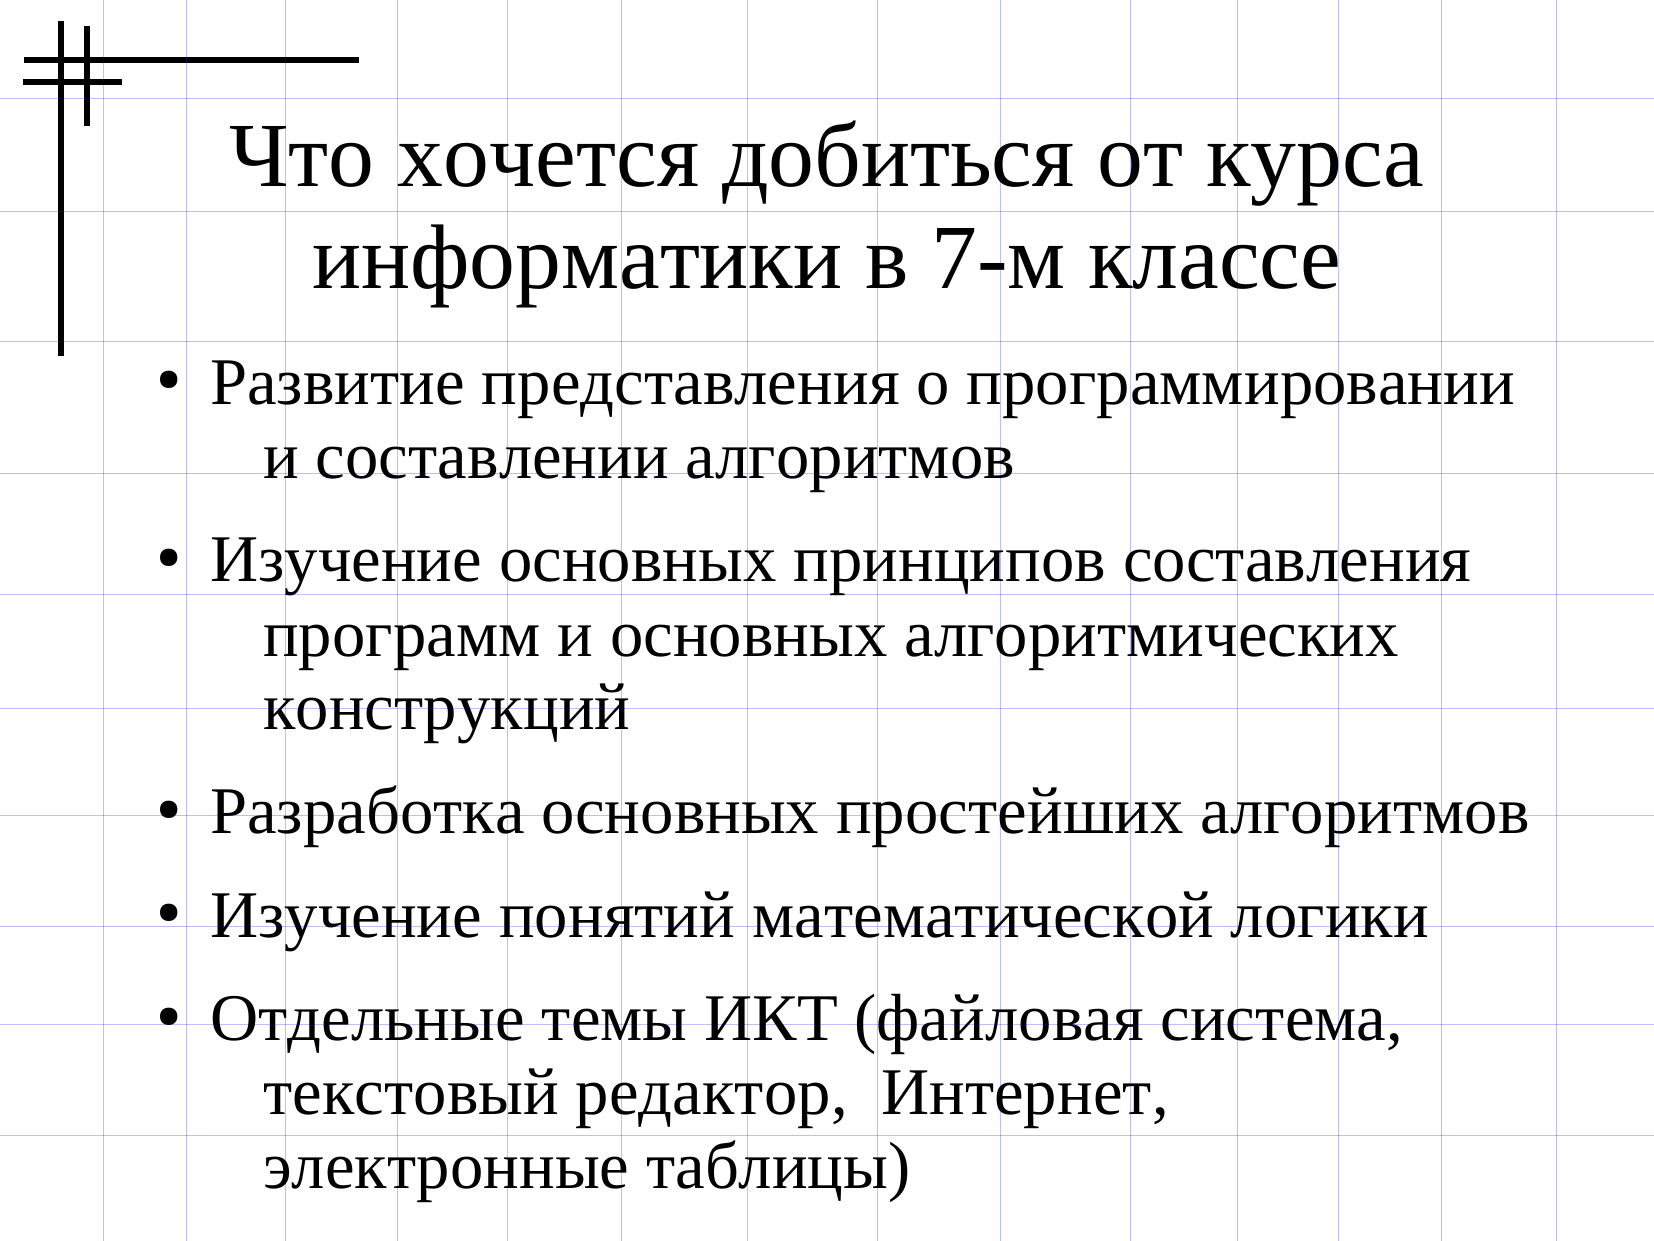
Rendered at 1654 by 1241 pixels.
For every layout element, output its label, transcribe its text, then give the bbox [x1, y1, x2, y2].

title Что хочется добиться от курса информатики в 7-м классе [121, 102, 1534, 311]
list Развитие представления о программировании и составлении алгоритмов Изучение основных принципов составления программ и основных алгоритмических конструкций Разработка основных простейших алгоритмов Изучение понятий математической логики Отдельные темы ИКТ (файловая система, текстовый редактор, Интернет, электронные таблицы) [121, 344, 1534, 1204]
